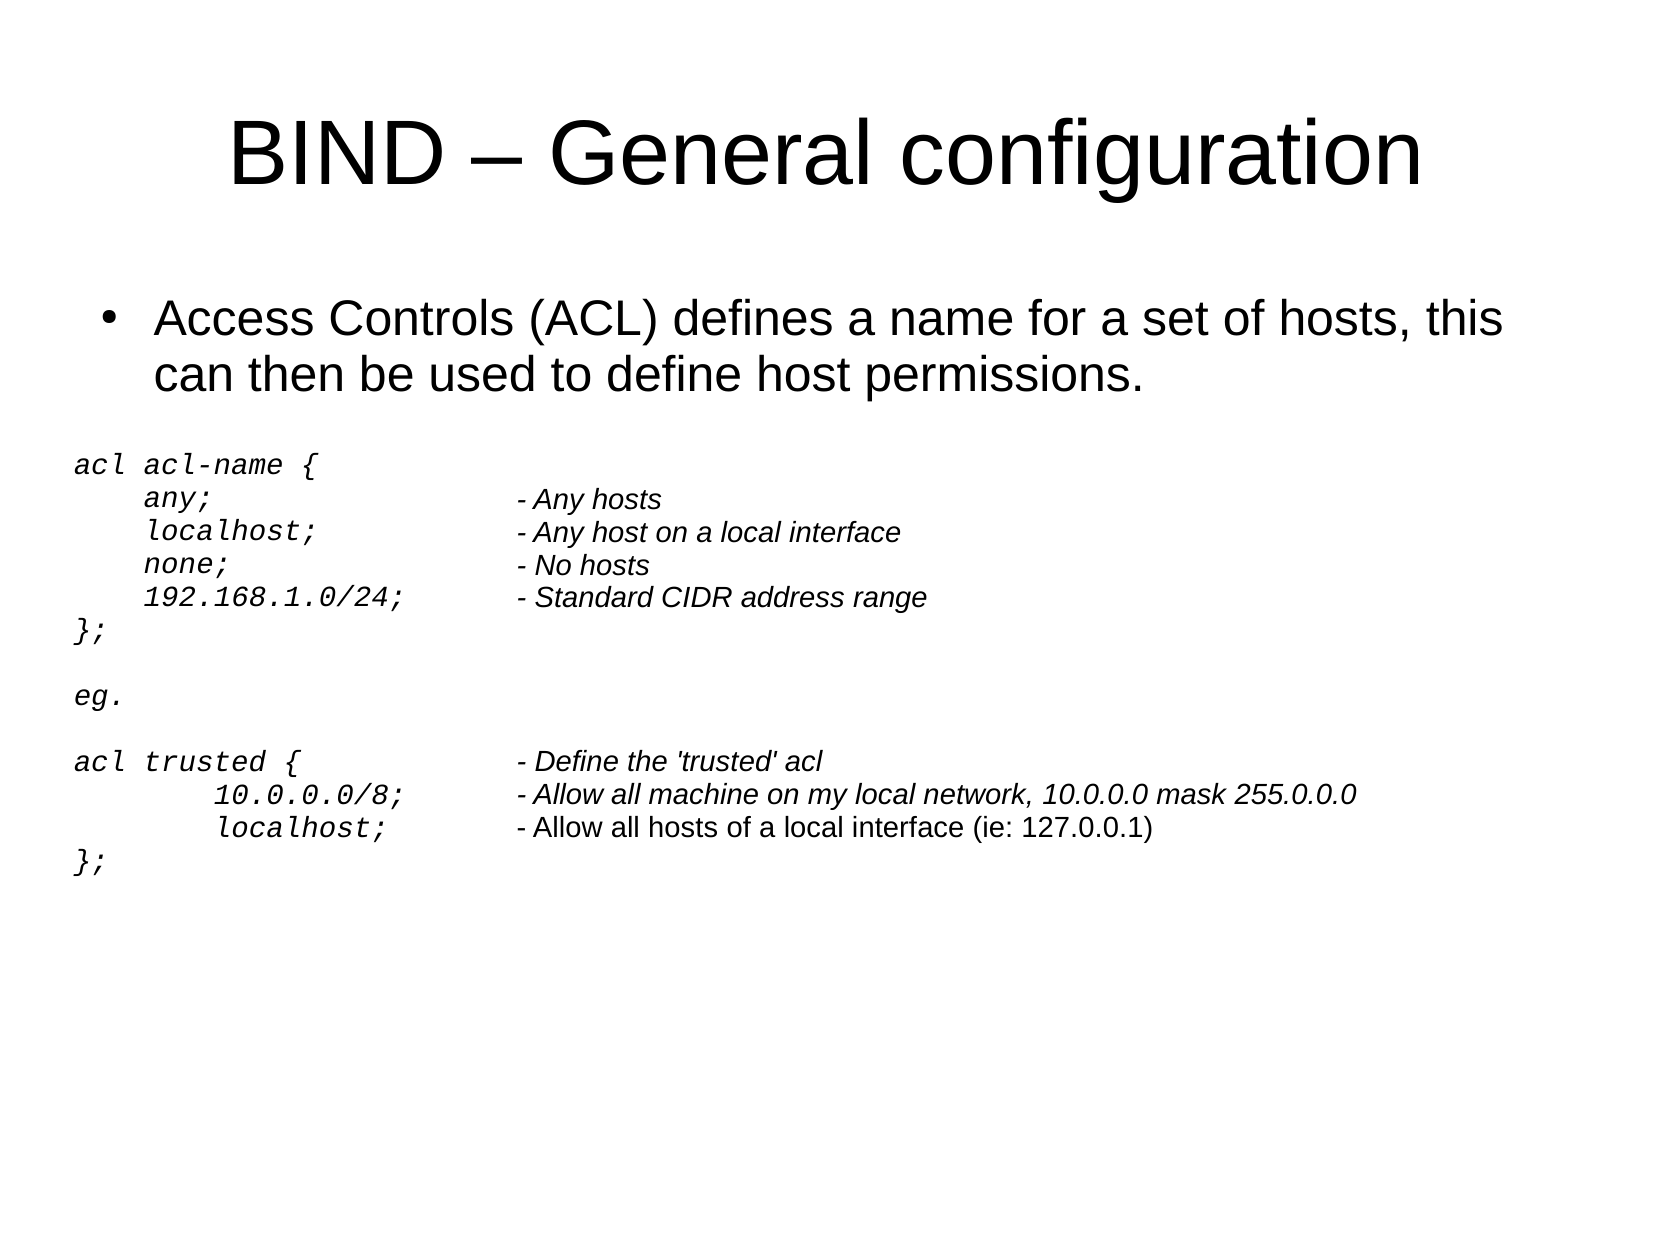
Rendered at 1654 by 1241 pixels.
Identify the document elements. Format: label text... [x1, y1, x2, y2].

title BIND – General configuration [82, 49, 1571, 257]
text_box - Any hosts - Any host on a local interface - No hosts - Standard CIDR address range - Define the 'trusted' acl - Allow all machine on my local network, 10.0.0.0 mask 255.0.0.0 - Allow all hosts of a local interface (ie: 127.0.0.1) [501, 442, 1595, 1152]
list Access Controls (ACL) defines a name for a set of hosts, this can then be used to define host permissions. [82, 290, 1571, 414]
text_box acl acl-name { any; localhost; none; 192.168.1.0/24; }; eg. acl trusted { 10.0.0.0/8; localhost; }; [59, 442, 501, 1152]
